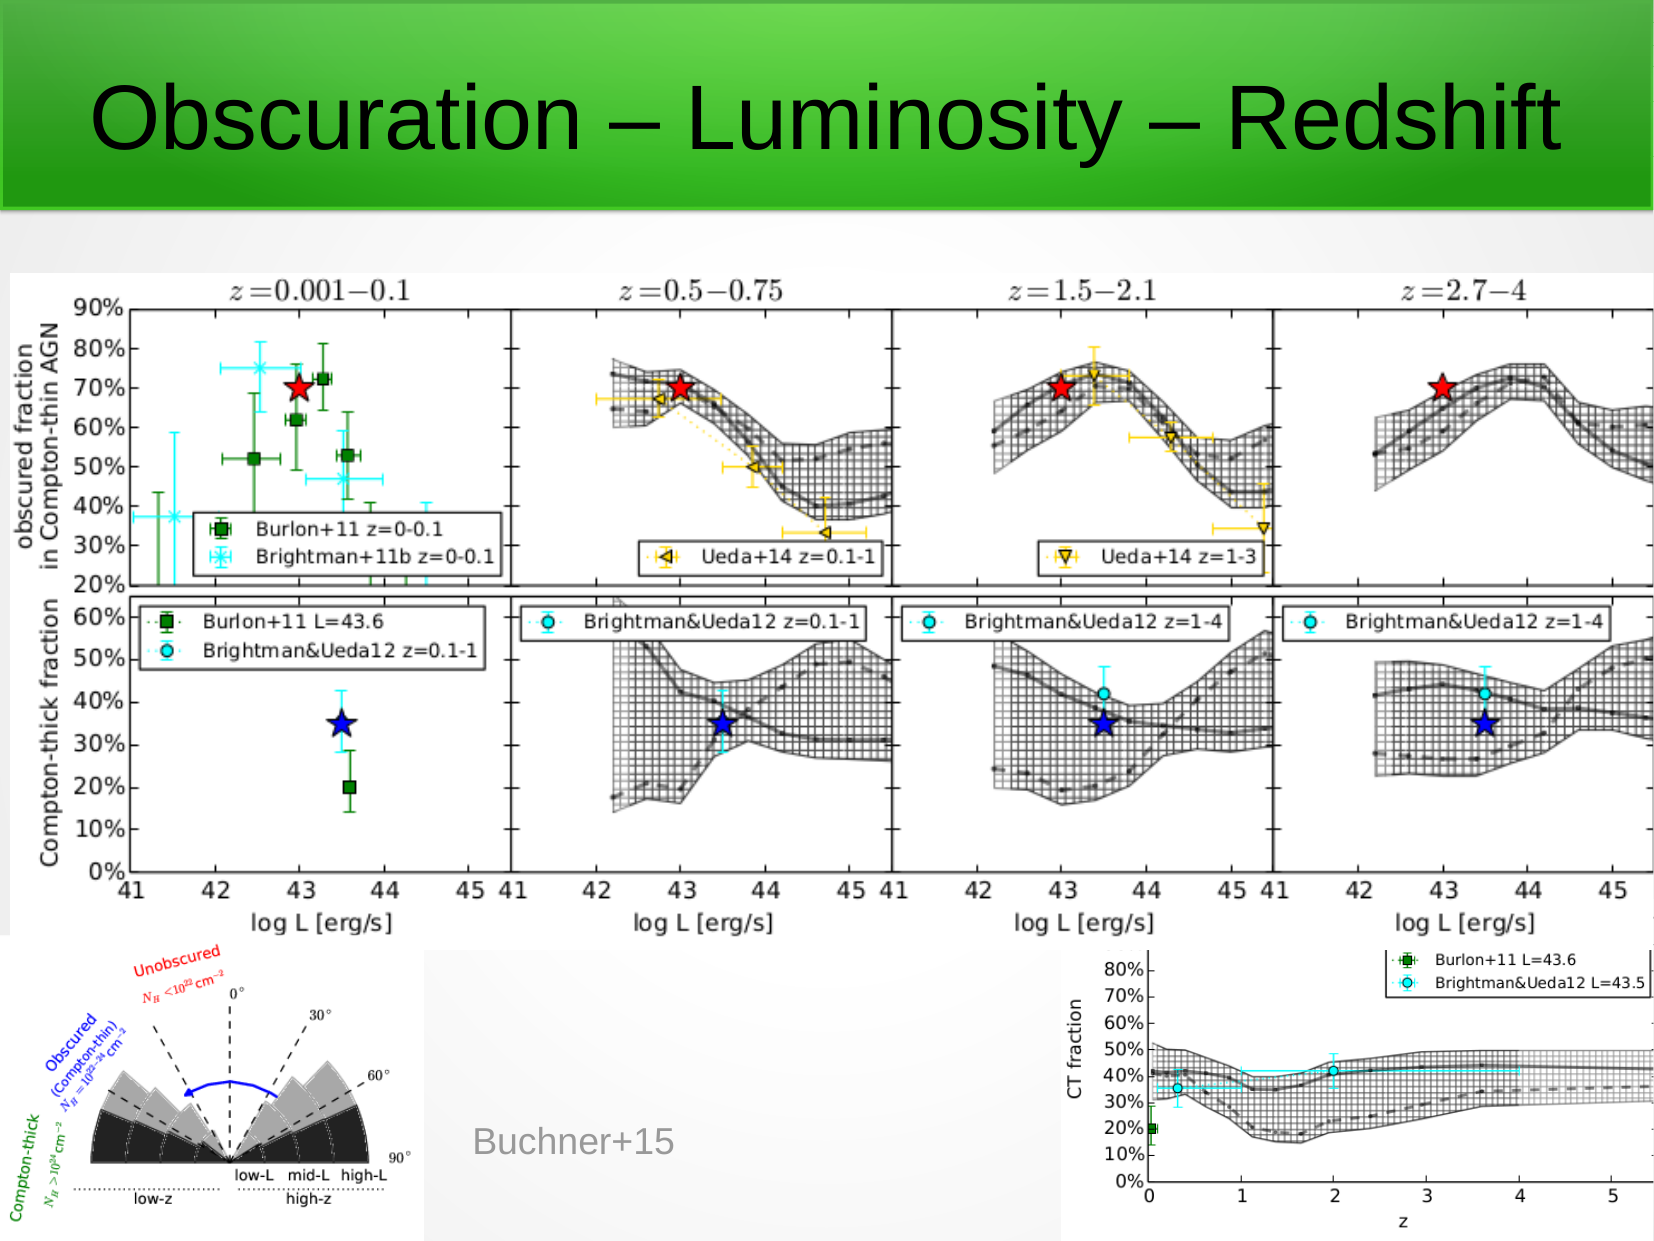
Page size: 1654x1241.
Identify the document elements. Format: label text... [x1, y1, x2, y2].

title Obscuration – Luminosity – Redshift [82, 47, 1571, 189]
text_box Buchner+15 [422, 1113, 691, 1171]
picture [0, 273, 1654, 1241]
